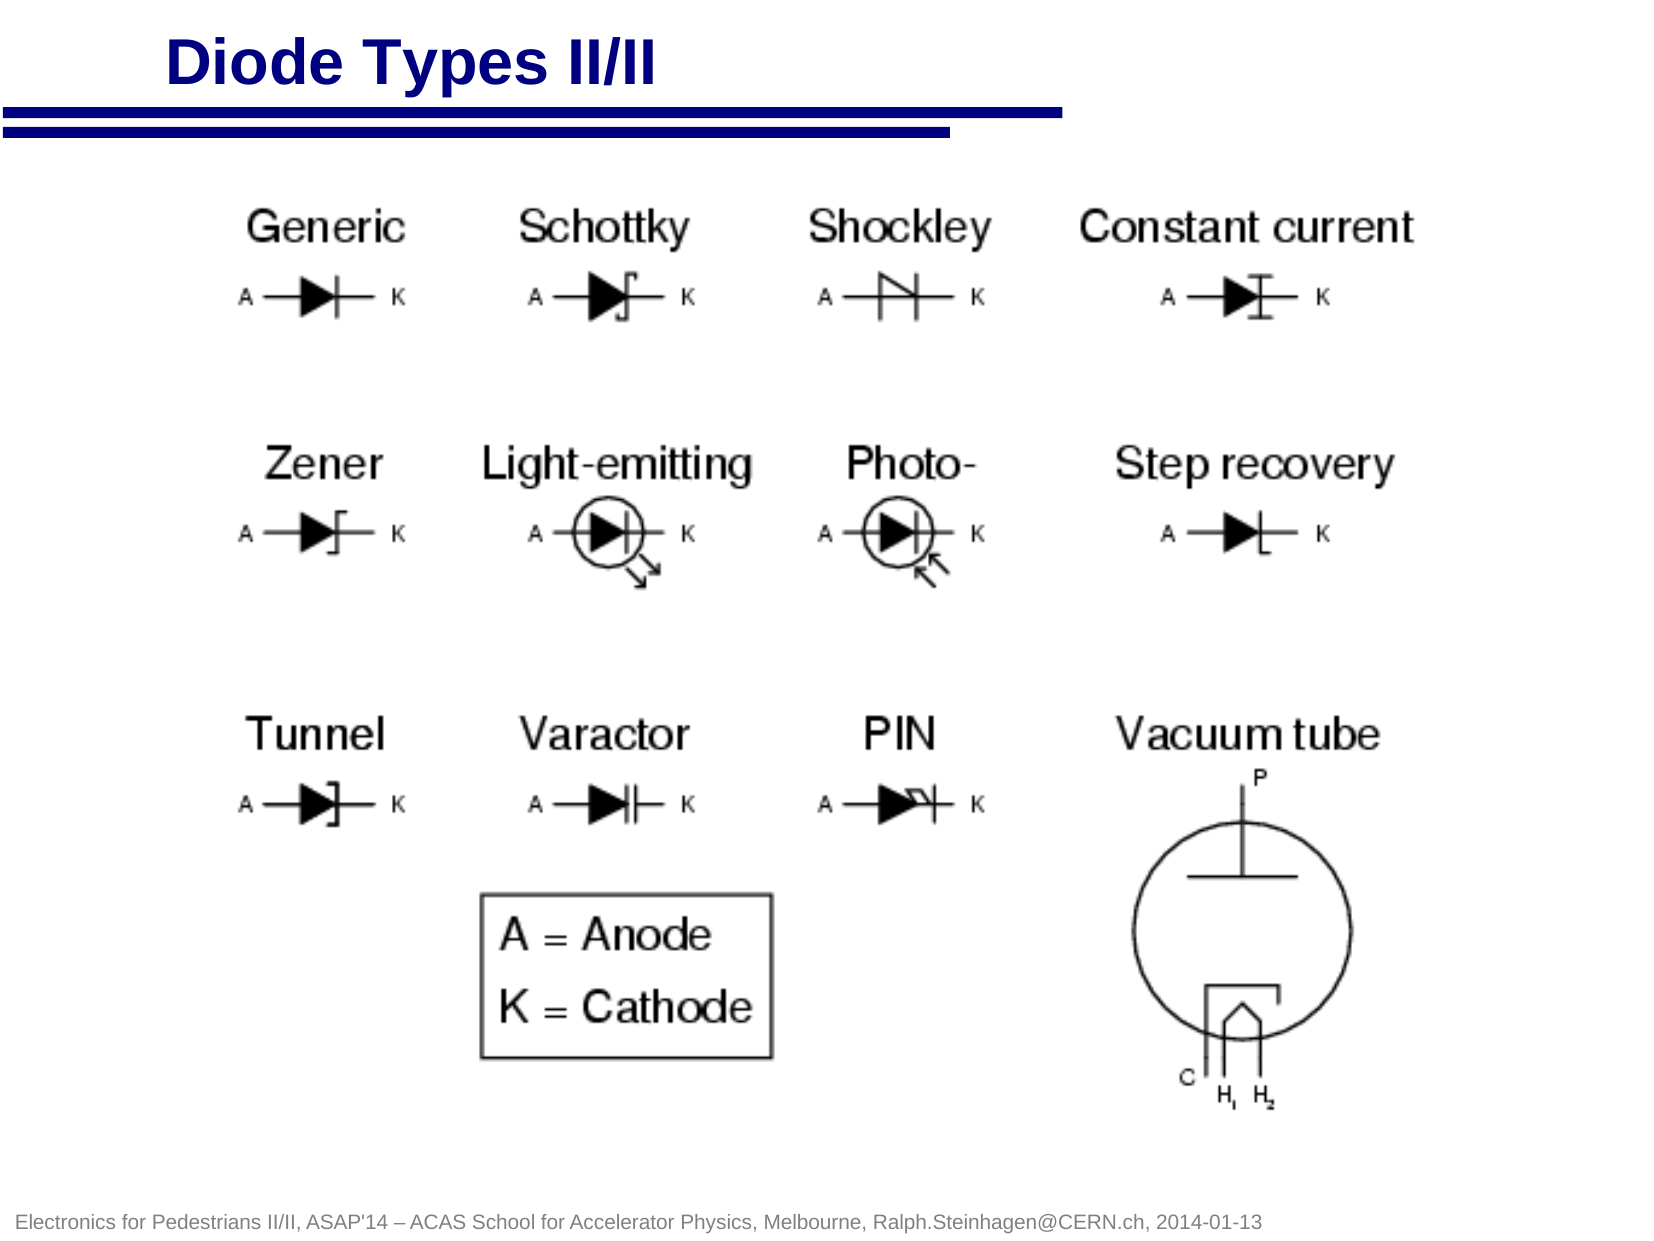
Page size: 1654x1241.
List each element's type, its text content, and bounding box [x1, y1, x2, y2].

picture [222, 197, 1434, 1120]
title Diode Types II/II [165, 0, 1323, 124]
